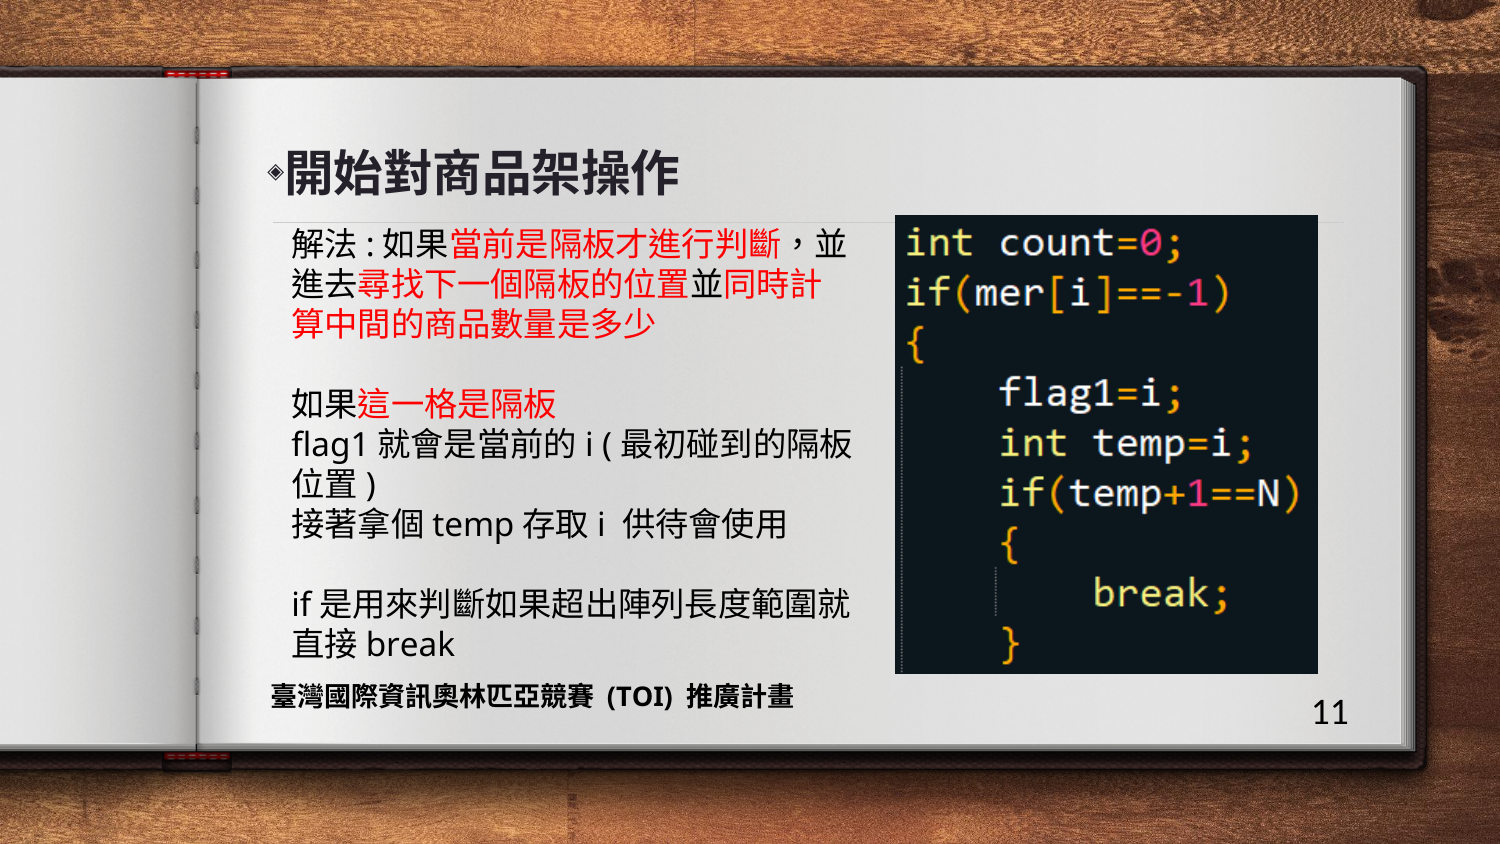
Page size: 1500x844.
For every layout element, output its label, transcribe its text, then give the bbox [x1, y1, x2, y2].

picture [895, 215, 1318, 674]
text_box 解法:如果當前是隔板才進行判斷，並進去尋找下一個隔板的位置並同時計算中間的商品數量是多少 如果這一格是隔板 flag1就會是當前的i (最初碰到的隔板位置) 接著拿個temp存取i 供待會使用 if是用來判斷如果超出陣列長度範圍就直接break [276, 215, 872, 716]
text_box [1295, 672, 1386, 737]
list 開始對商品架操作 [252, 126, 1183, 216]
